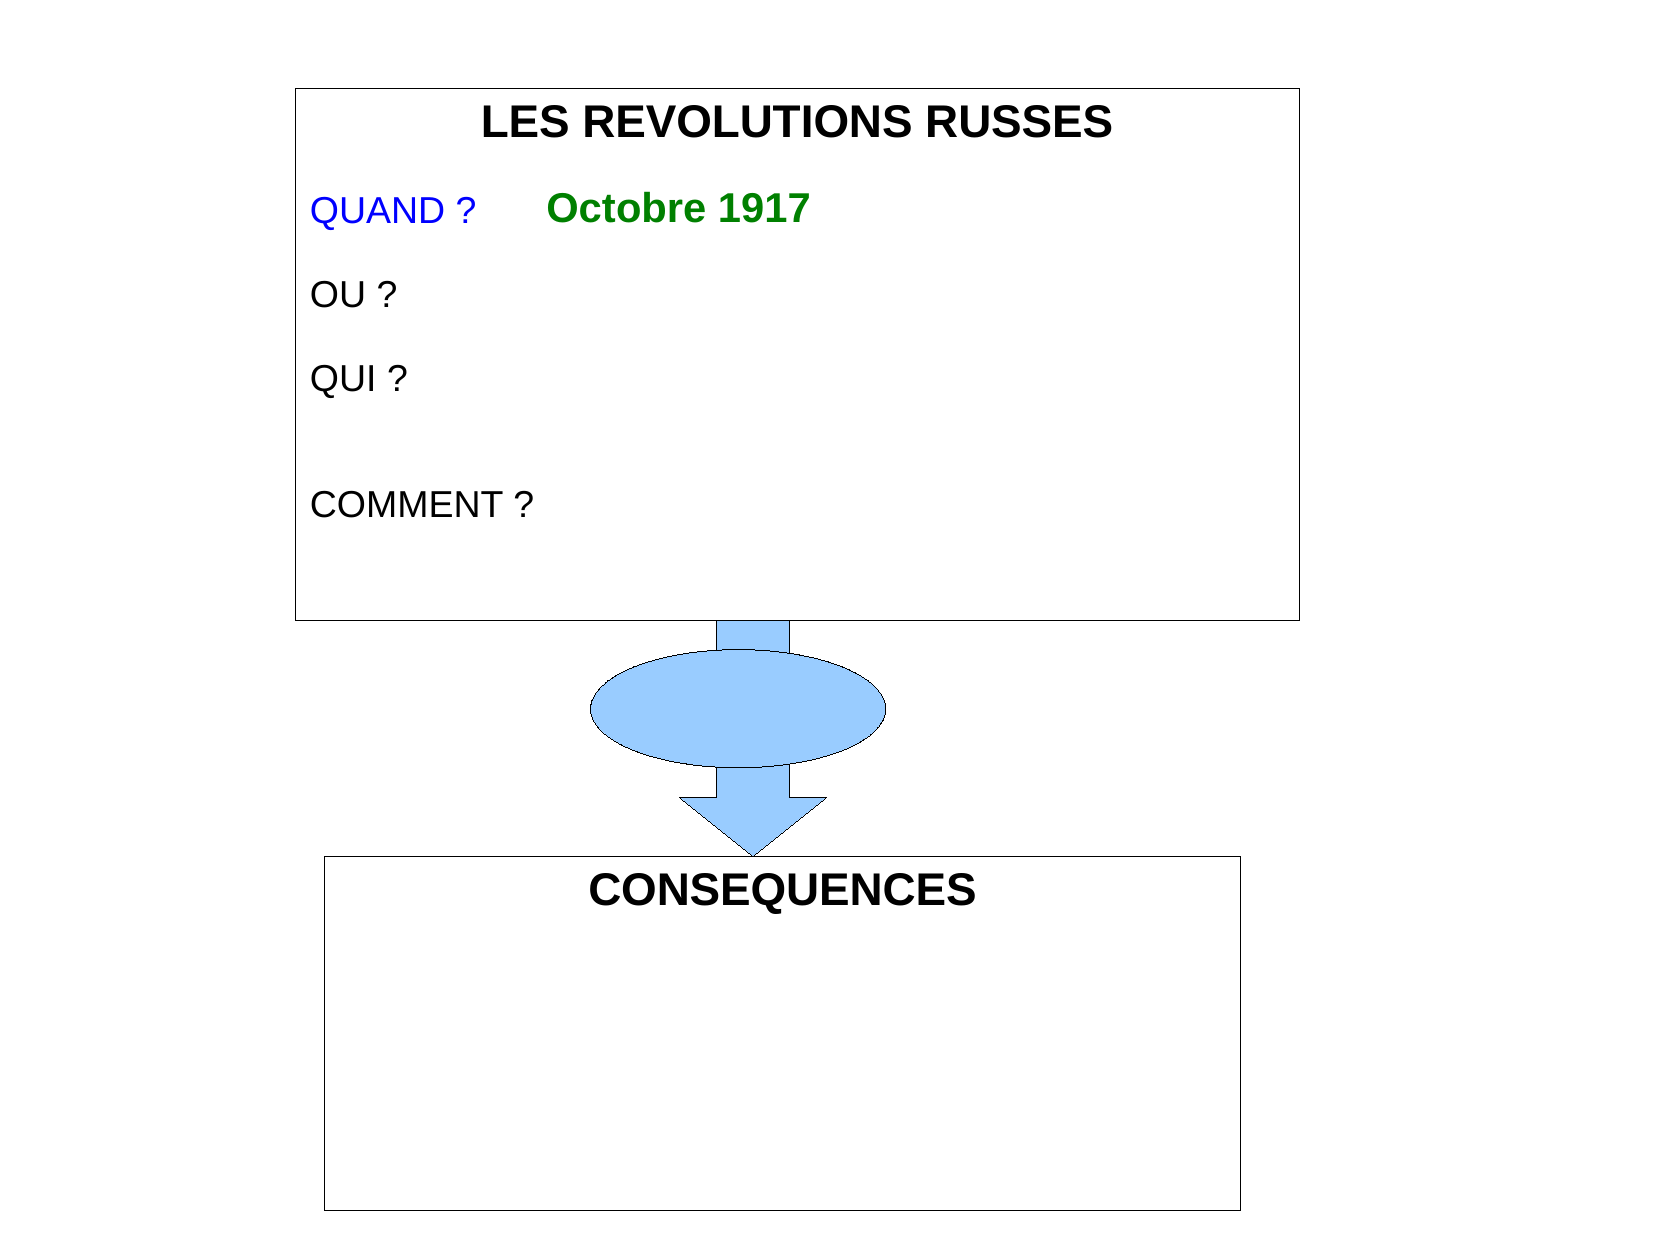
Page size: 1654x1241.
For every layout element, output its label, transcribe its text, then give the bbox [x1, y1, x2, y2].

text_box [590, 620, 886, 857]
text_box CONSEQUENCES [324, 856, 1241, 1211]
text_box Octobre 1917 [531, 177, 1034, 240]
text_box LES REVOLUTIONS RUSSES QUAND ? OU ? QUI ? COMMENT ? [295, 88, 1300, 621]
